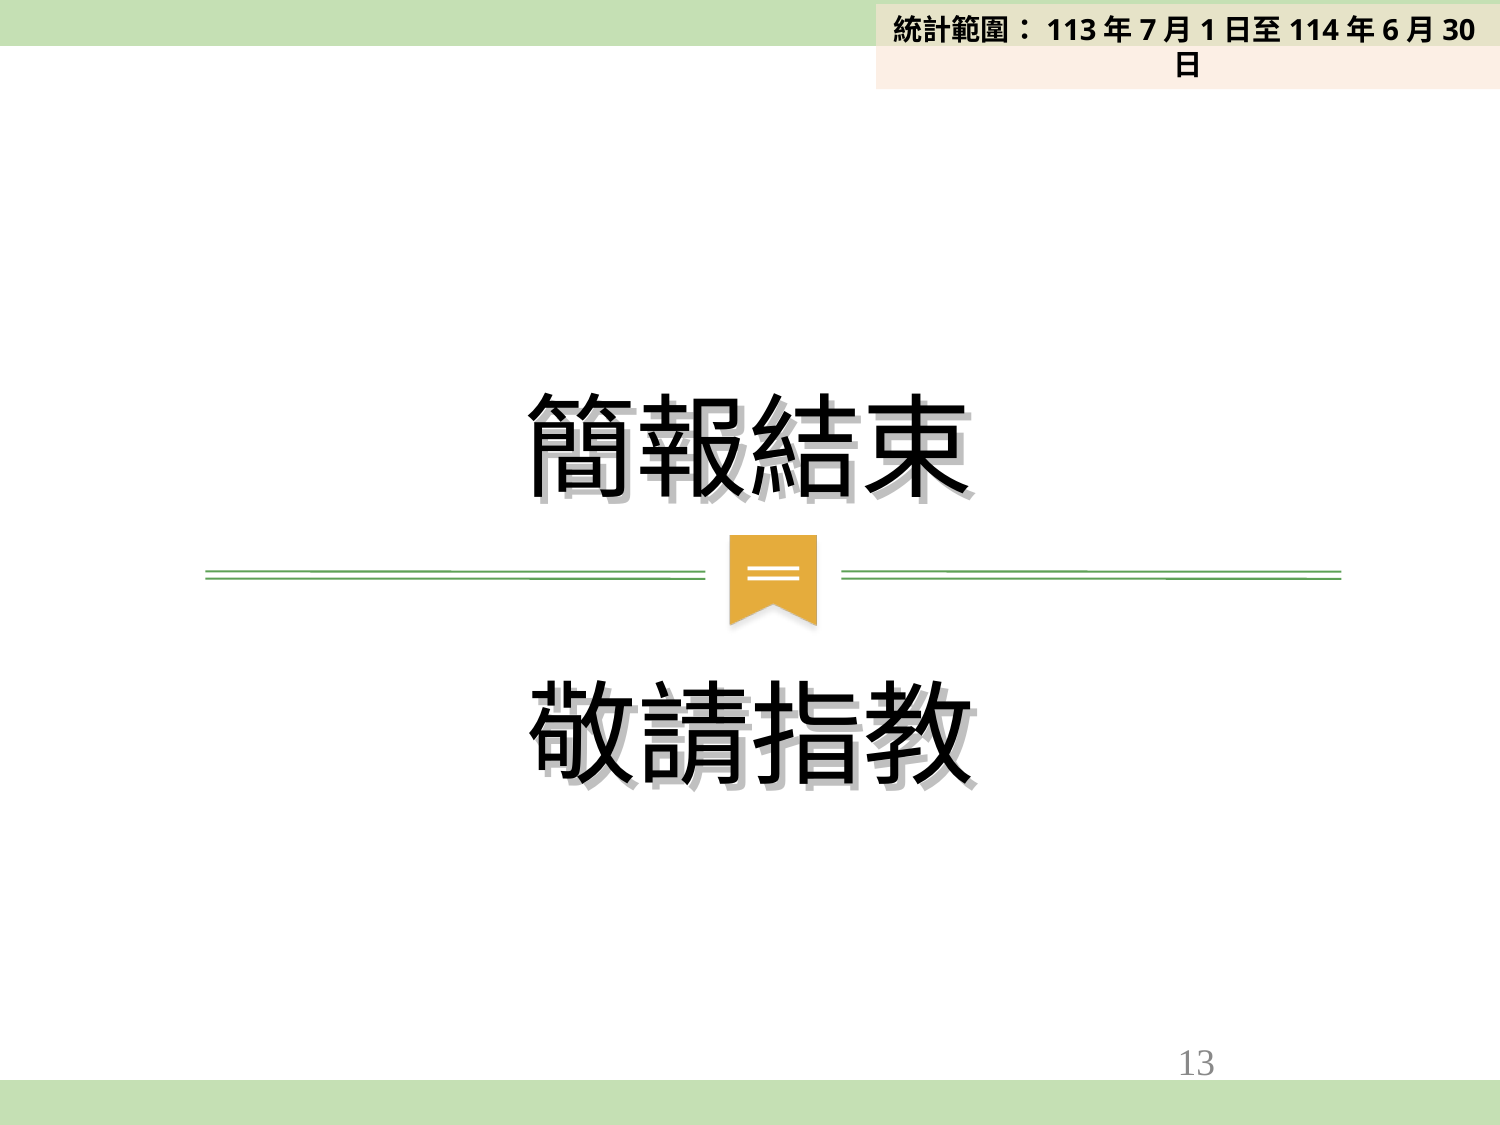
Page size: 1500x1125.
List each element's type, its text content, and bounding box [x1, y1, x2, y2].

text_box 簡報結束 [508, 369, 988, 519]
text_box [1162, 1030, 1500, 1091]
picture [725, 535, 822, 636]
text_box 敬請指教 [510, 655, 990, 806]
